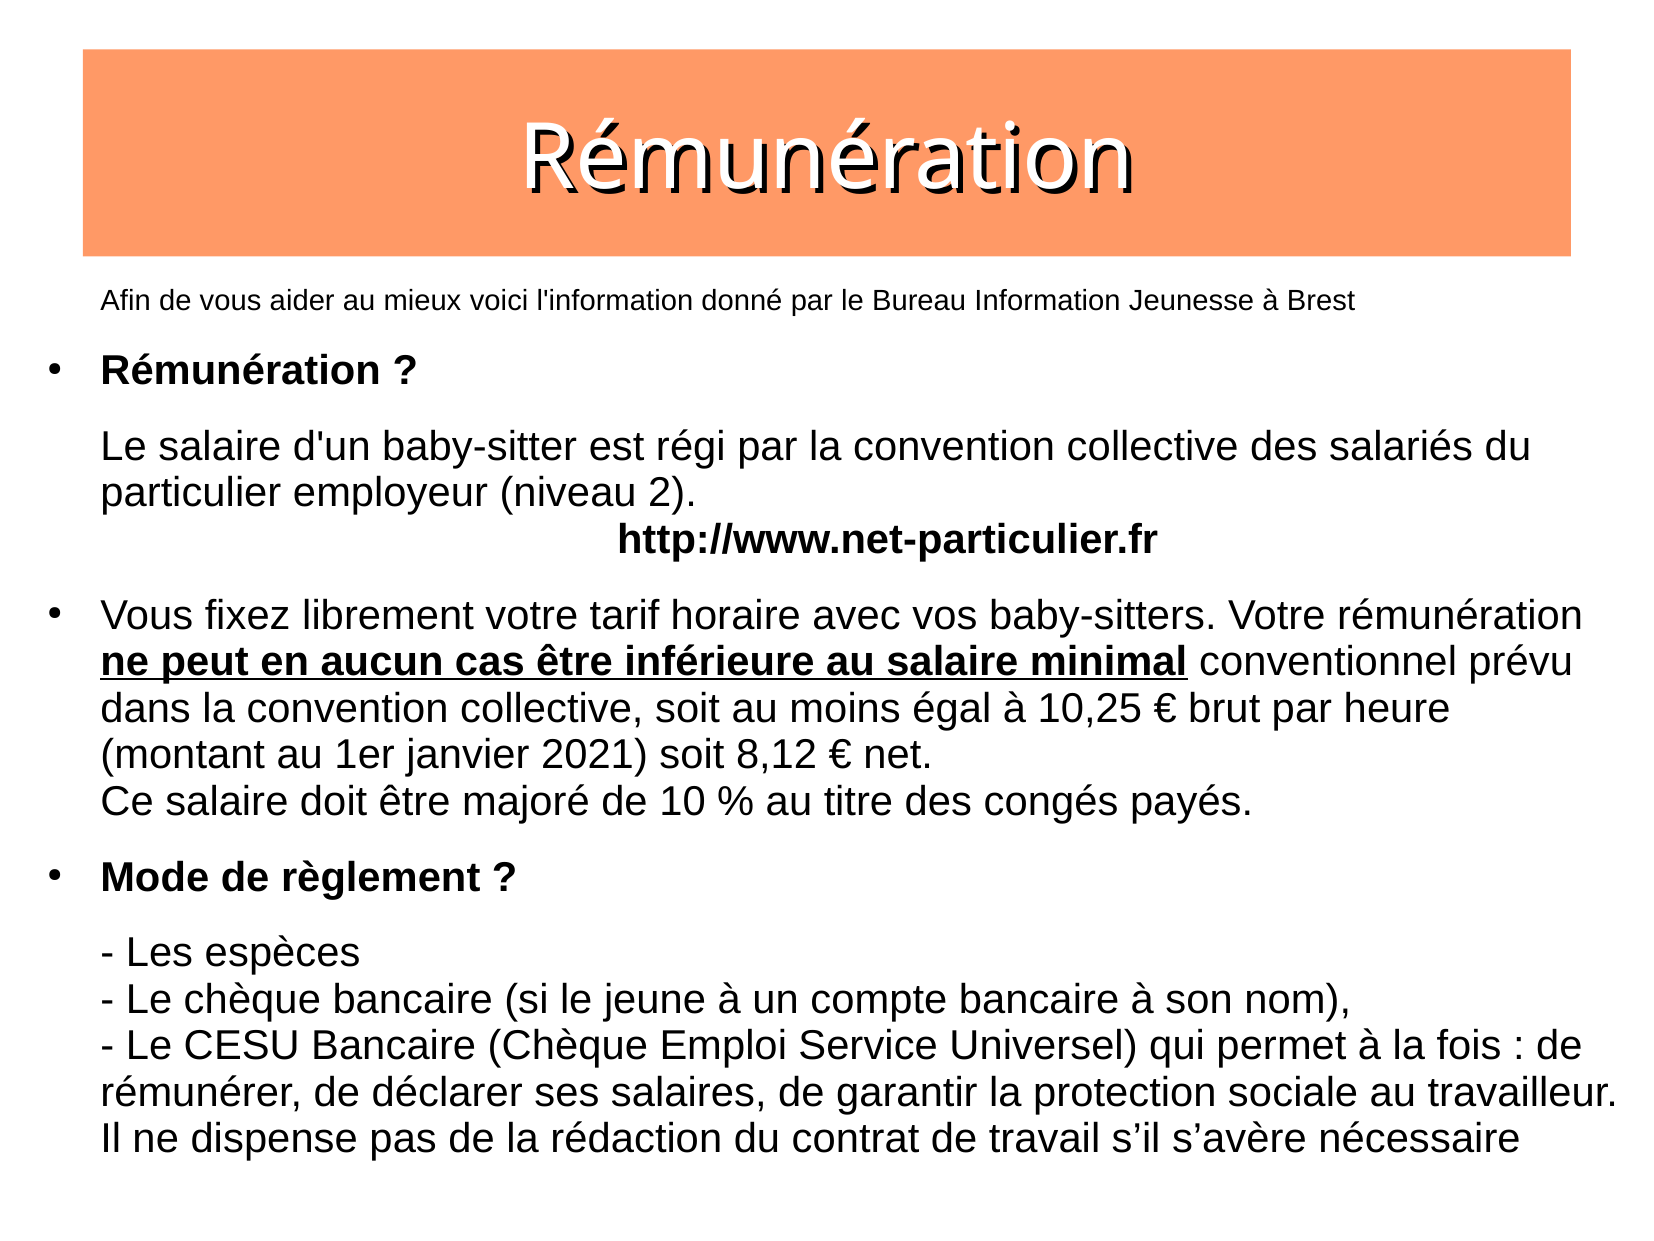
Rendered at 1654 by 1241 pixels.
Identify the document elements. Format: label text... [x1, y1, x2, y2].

title Rémunération [82, 49, 1571, 257]
list Afin de vous aider au mieux voici l'information donné par le Bureau Information Jeunesse à Brest Rémunération ? Le salaire d'un baby-sitter est régi par la convention collective des salariés du particulier employeur (niveau 2). http://www.net-particulier.fr Vous fixez librement votre tarif horaire avec vos baby-sitters. Votre rémunération ne peut en aucun cas être inférieure au salaire minimal conventionnel prévu dans la convention collective, soit au moins égal à 10,25 € brut par heure (montant au 1er janvier 2021) soit 8,12 € net. Ce salaire doit être majoré de 10 % au titre des congés payés. Mode de règlement ? - Les espèces - Le chèque bancaire (si le jeune à un compte bancaire à son nom), - Le CESU Bancaire (Chèque Emploi Service Universel) qui permet à la fois : de rémunérer, de déclarer ses salaires, de garantir la protection sociale au travailleur. Il ne dispense pas de la rédaction du contrat de travail s’il s’avère nécessaire [29, 284, 1625, 1218]
